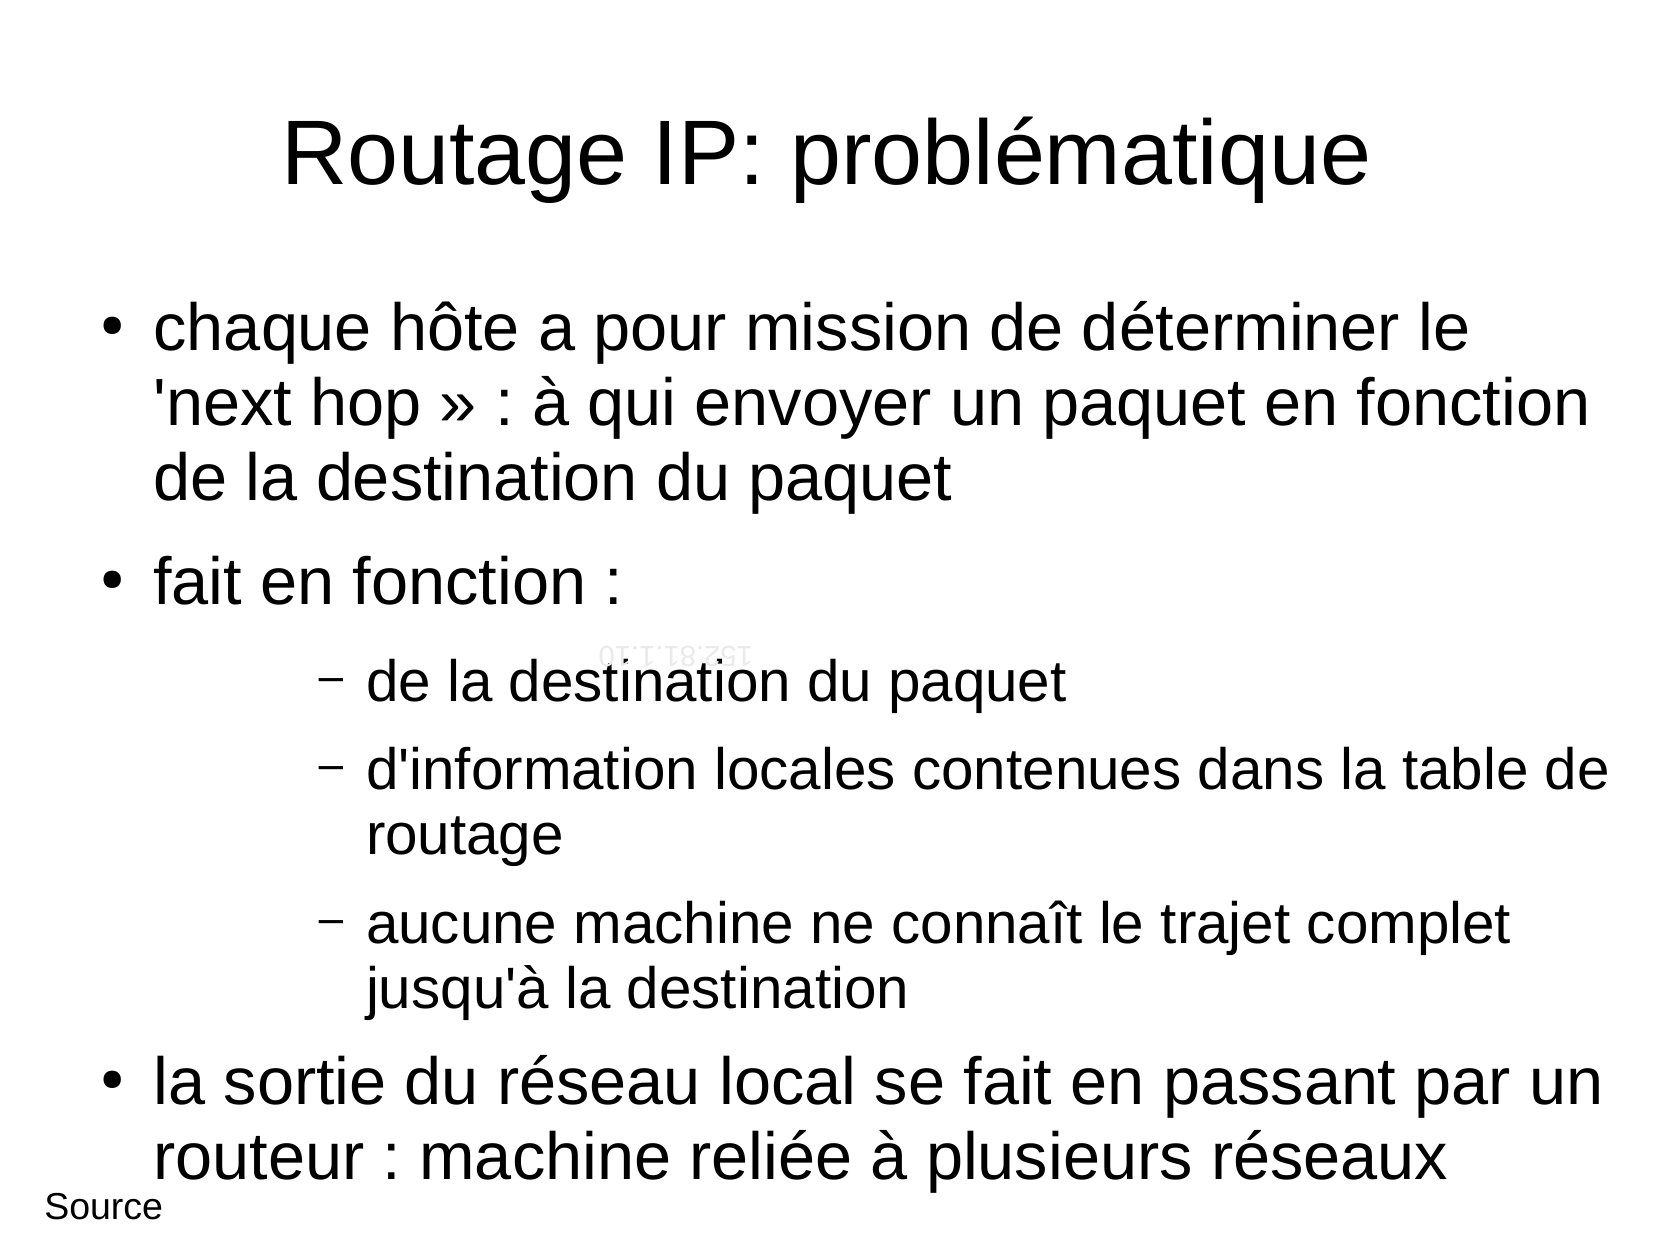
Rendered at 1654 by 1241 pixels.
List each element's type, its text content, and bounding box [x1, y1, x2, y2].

text_box Source [29, 1178, 178, 1236]
list chaque hôte a pour mission de déterminer le 'next hop » : à qui envoyer un paquet en fonction de la destination du paquet fait en fonction : de la destination du paquet d'information locales contenues dans la table de routage aucune machine ne connaît le trajet complet jusqu'à la destination la sortie du réseau local se fait en passant par un routeur : machine reliée à plusieurs réseaux [82, 290, 1625, 1196]
title Routage IP: problématique [82, 49, 1571, 257]
text_box 152.81.1.10 [583, 632, 768, 681]
